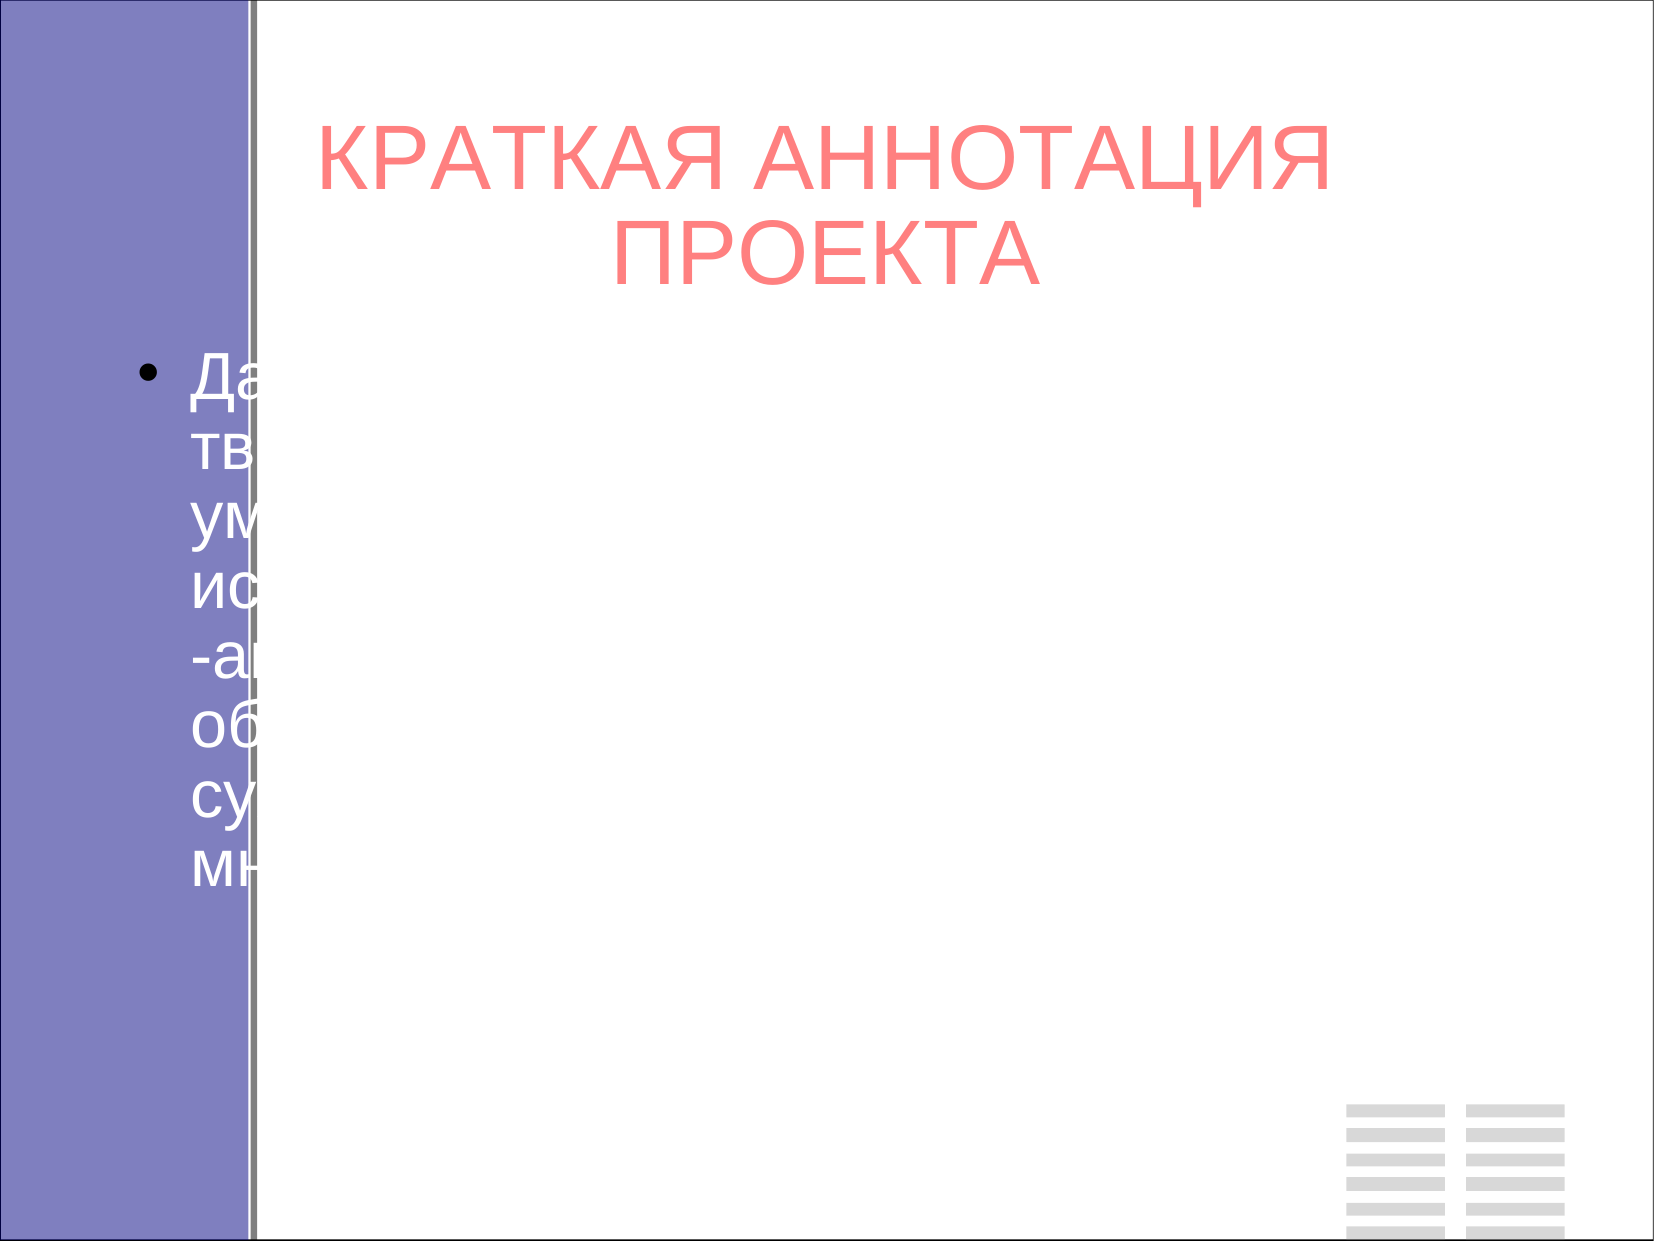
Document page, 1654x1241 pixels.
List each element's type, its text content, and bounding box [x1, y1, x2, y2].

list Данный проект позволяет развивать: -творческое мышление школьников -умение приобретать знания из различных источников -анализировать факты, делать обобщения, высказывать собственные суждения, критически относиться к чужому мнению [119, 344, 1533, 1149]
title КРАТКАЯ АННОТАЦИЯ ПРОЕКТА [119, 105, 1533, 312]
